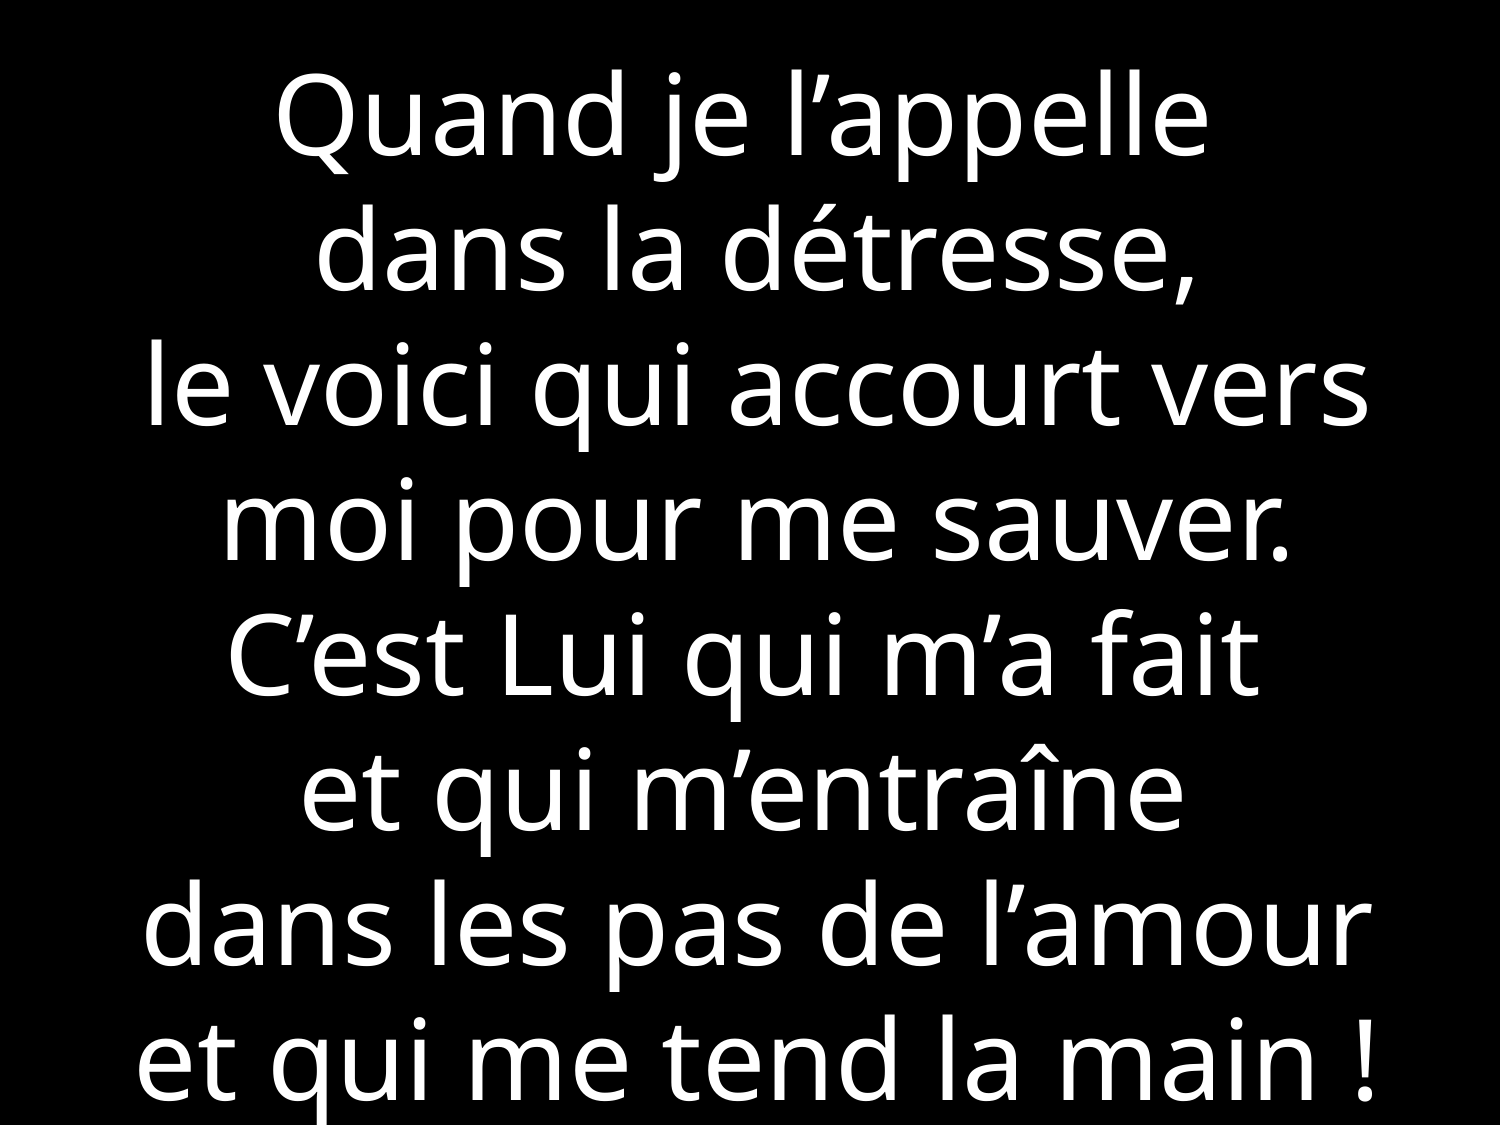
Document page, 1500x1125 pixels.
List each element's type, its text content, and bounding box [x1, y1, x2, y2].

list Quand je l’appelle dans la détresse, le voici qui accourt vers moi pour me sauver. C’est Lui qui m’a fait et qui m’entraîne dans les pas de l’amour et qui me tend la main ! [75, 35, 1441, 1087]
